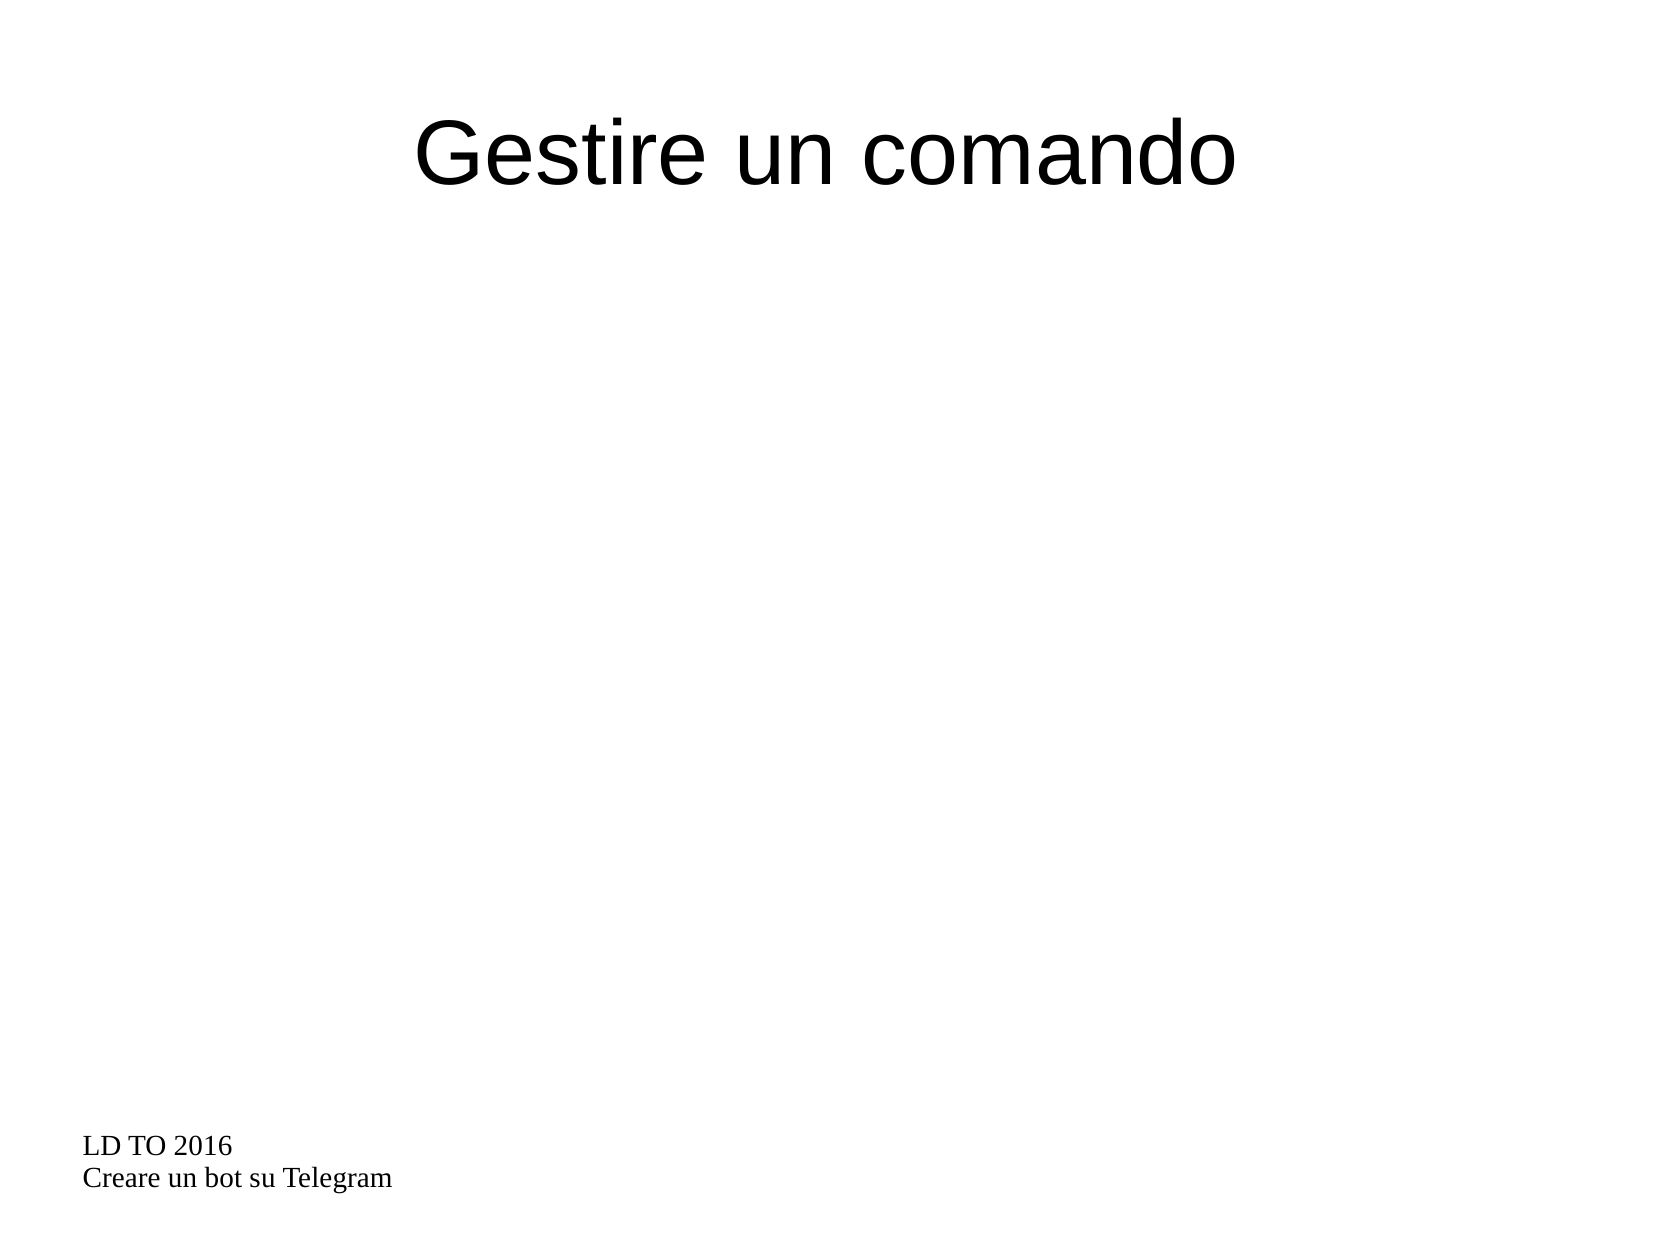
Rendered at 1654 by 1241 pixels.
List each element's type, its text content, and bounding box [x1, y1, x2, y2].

title Gestire un comando [82, 49, 1571, 257]
